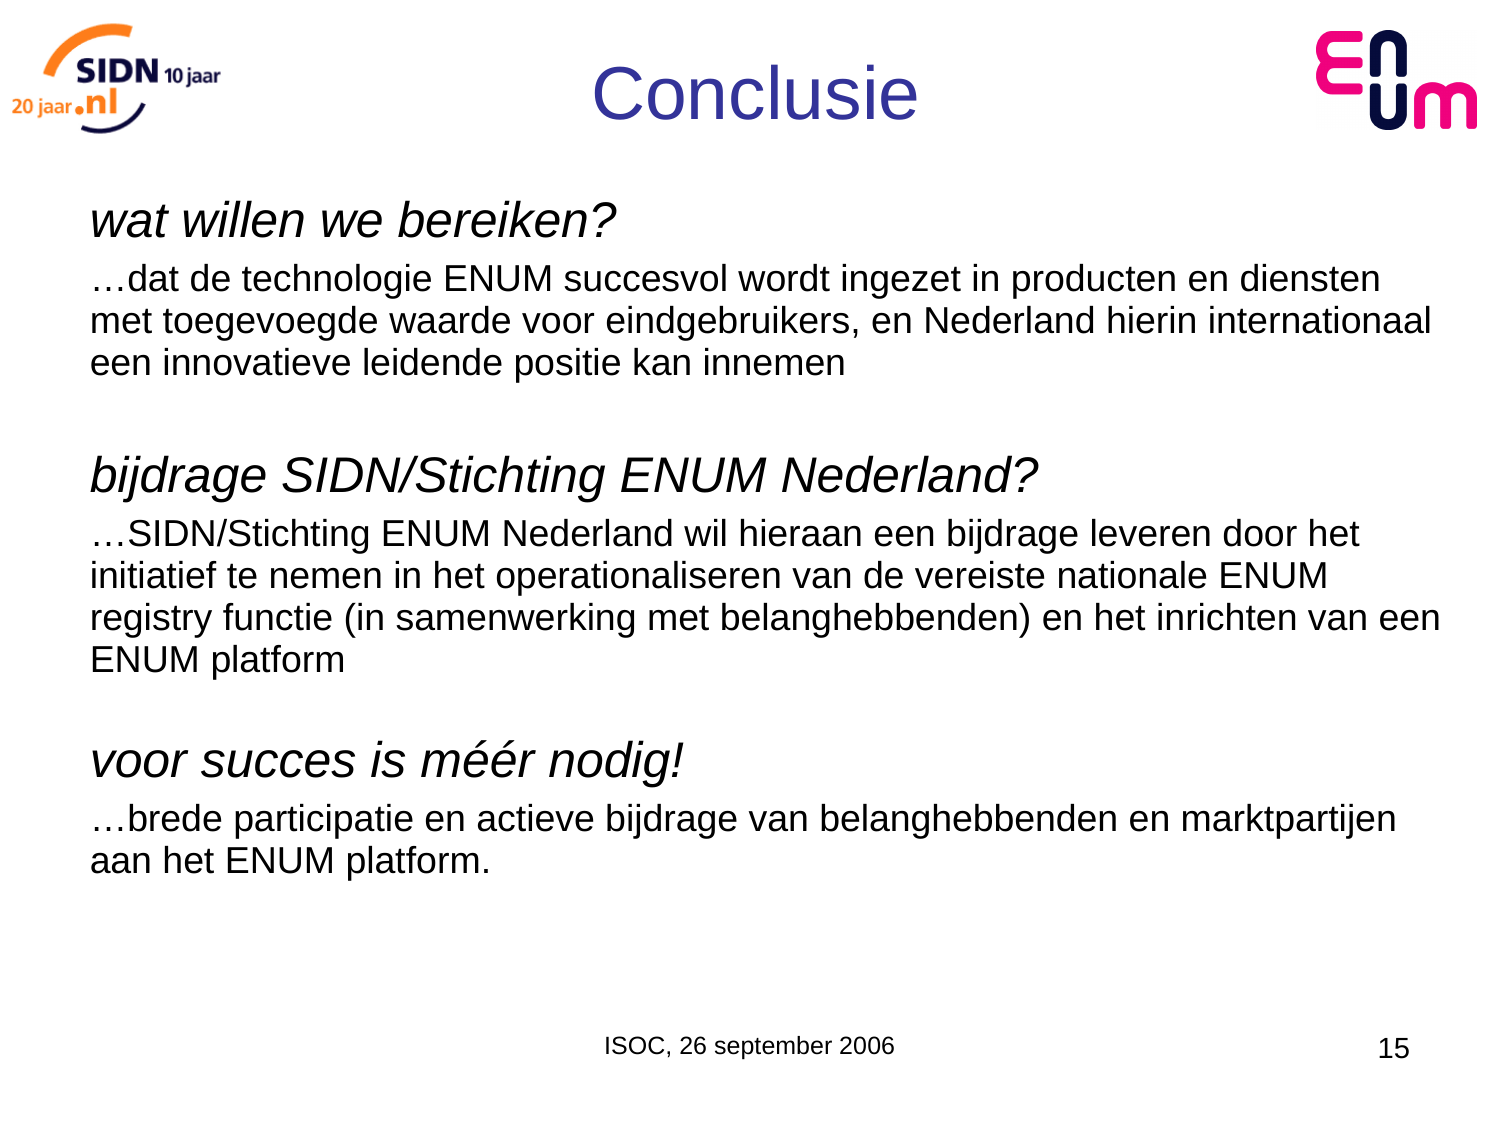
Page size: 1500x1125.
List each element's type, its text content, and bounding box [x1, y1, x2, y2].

list wat willen we bereiken? …dat de technologie ENUM succesvol wordt ingezet in producten en diensten met toegevoegde waarde voor eindgebruikers, en Nederland hierin internationaal een innovatieve leidende positie kan innemen bijdrage SIDN/Stichting ENUM Nederland? …SIDN/Stichting ENUM Nederland wil hieraan een bijdrage leveren door het initiatief te nemen in het operationaliseren van de vereiste nationale ENUM registry functie (in samenwerking met belanghebbenden) en het inrichten van een ENUM platform voor succes is méér nodig! …brede participatie en actieve bijdrage van belanghebbenden en marktpartijen aan het ENUM platform. [74, 184, 1459, 1005]
picture [0, 0, 230, 152]
title Conclusie [230, 0, 1282, 184]
